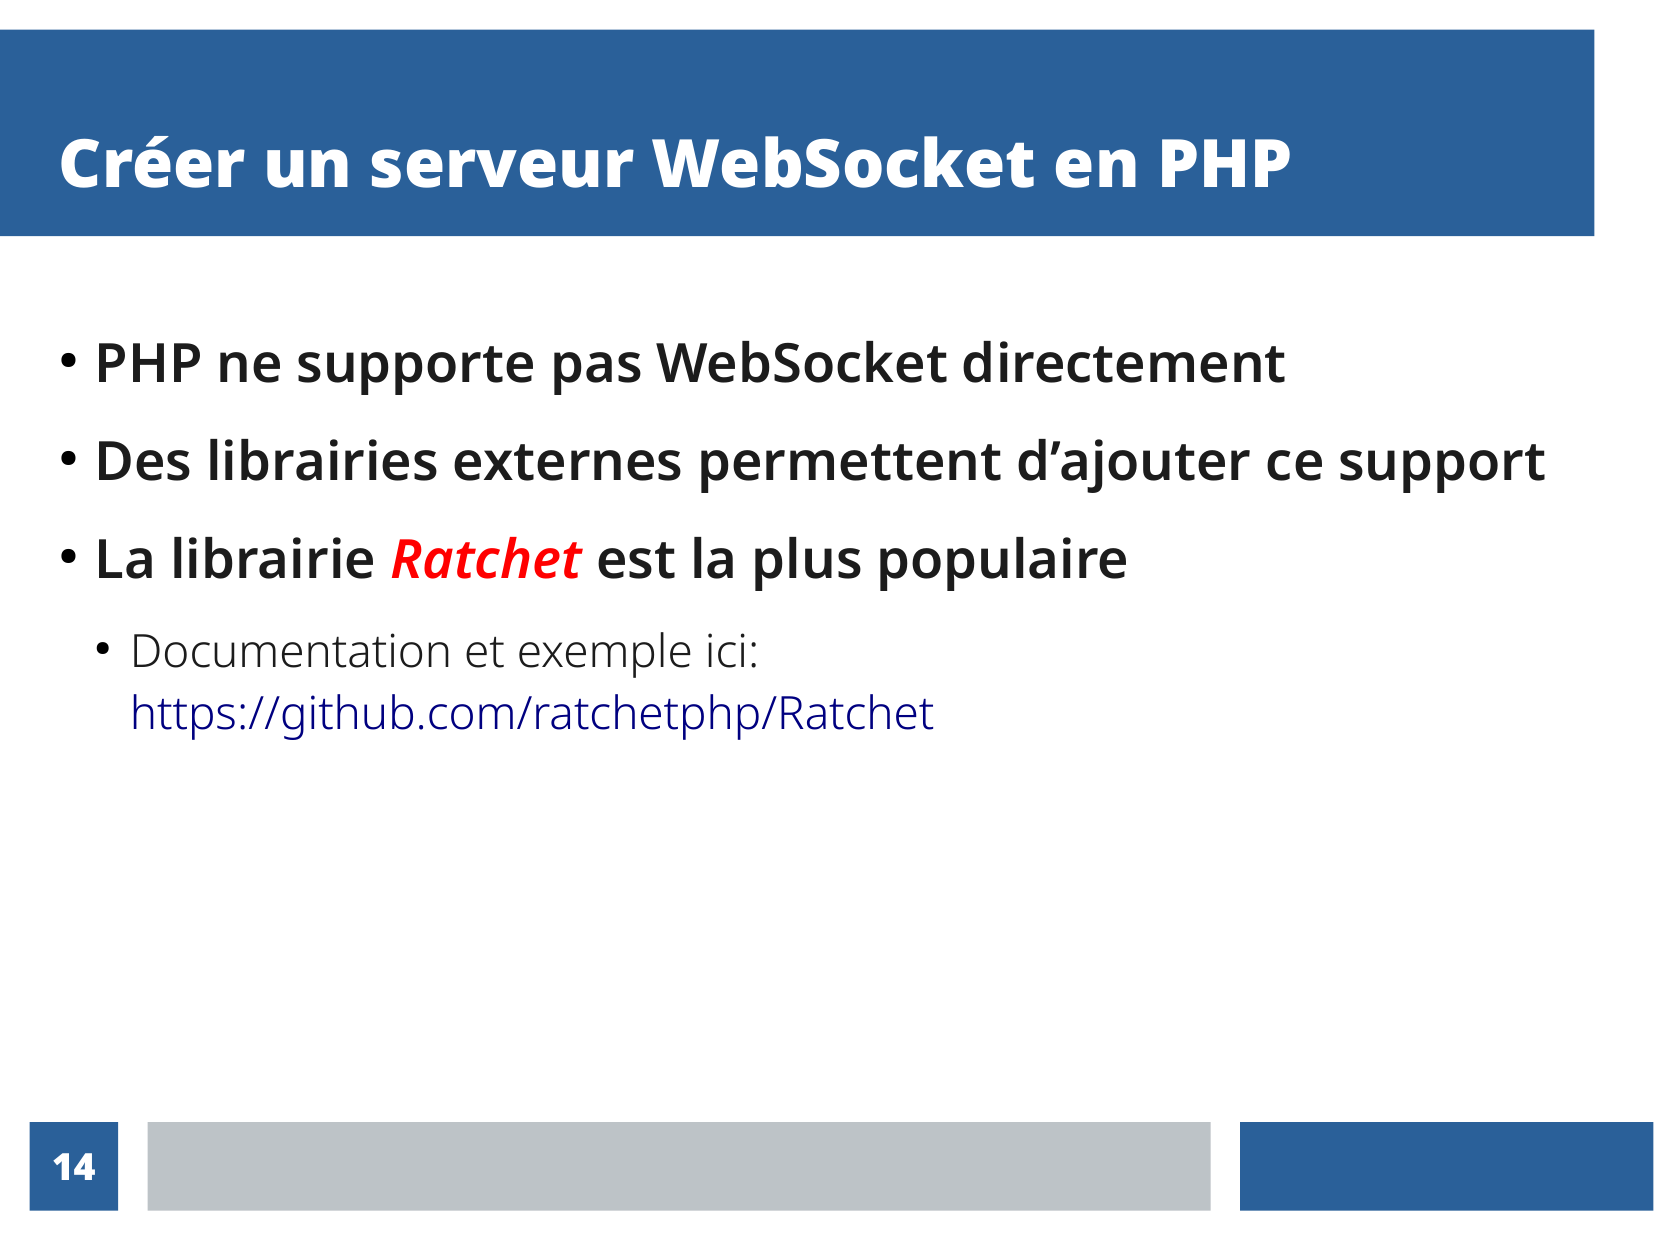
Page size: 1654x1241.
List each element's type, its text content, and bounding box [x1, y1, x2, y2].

list PHP ne supporte pas WebSocket directement Des librairies externes permettent d’ajouter ce support La librairie Ratchet est la plus populaire Documentation et exemple ici: https://github.com/ratchetphp/Ratchet [59, 324, 1565, 1093]
title Créer un serveur WebSocket en PHP [59, 59, 1595, 207]
